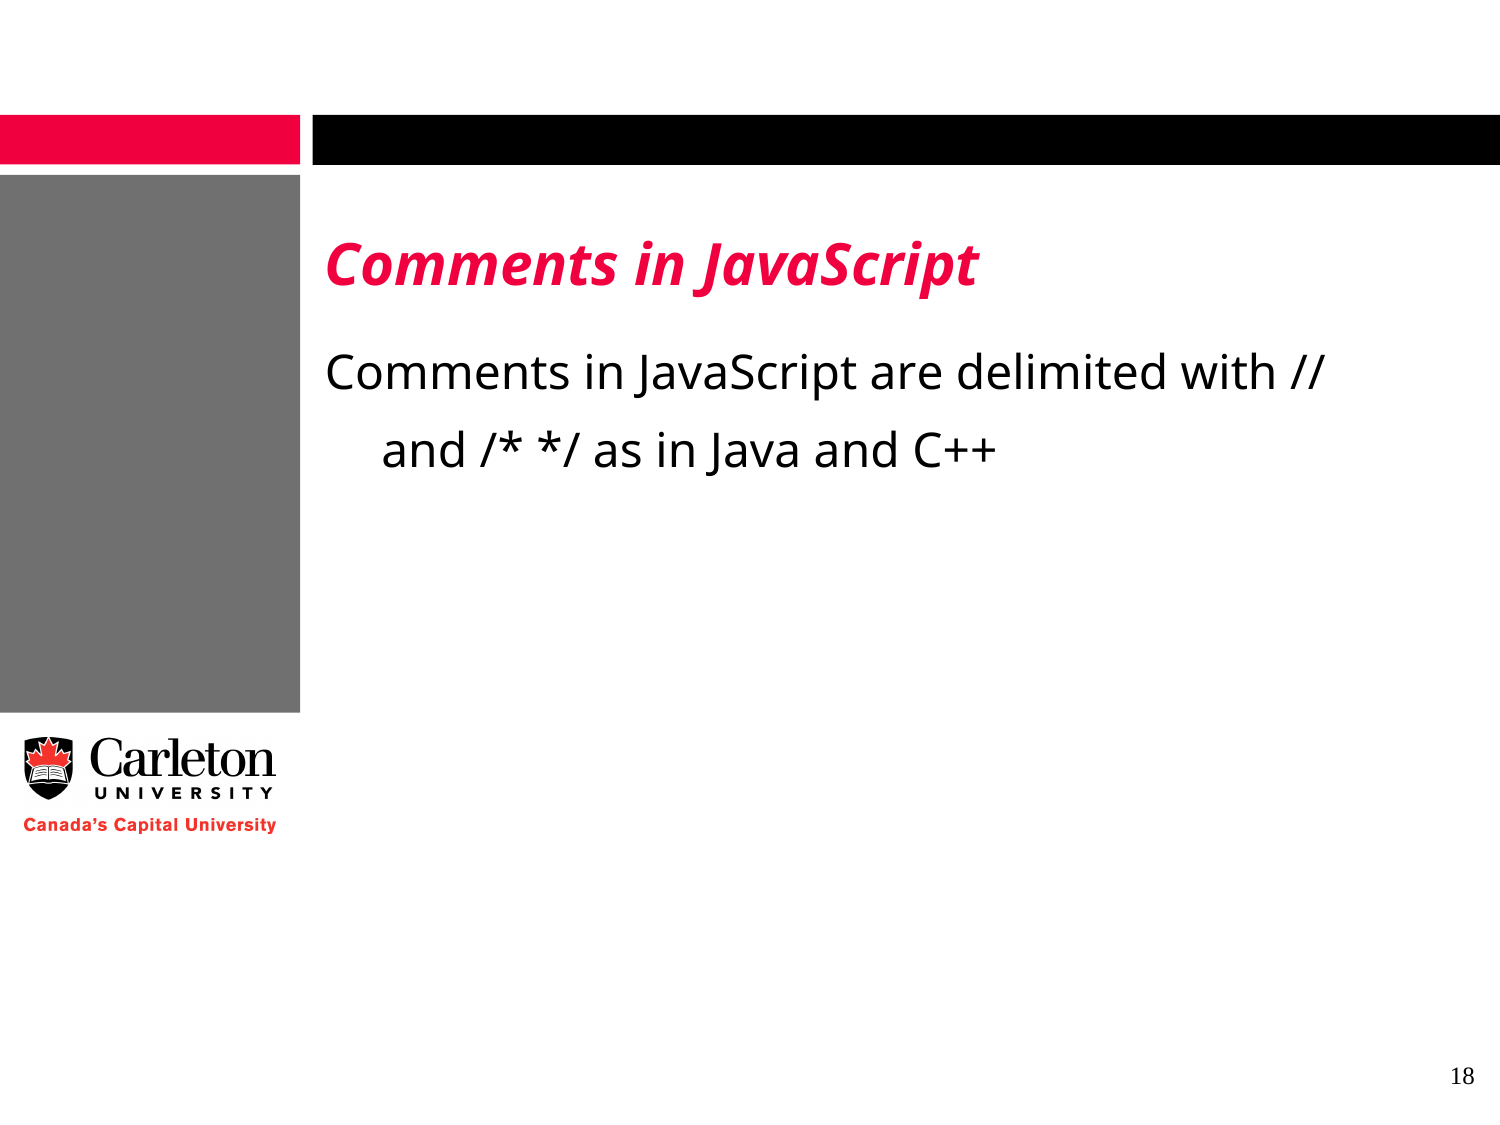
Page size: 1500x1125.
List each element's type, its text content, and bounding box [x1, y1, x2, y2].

picture [24, 737, 276, 834]
title Comments in JavaScript [324, 194, 1450, 324]
list Comments in JavaScript are delimited with // and /* */ as in Java and C++ [324, 324, 1450, 1036]
